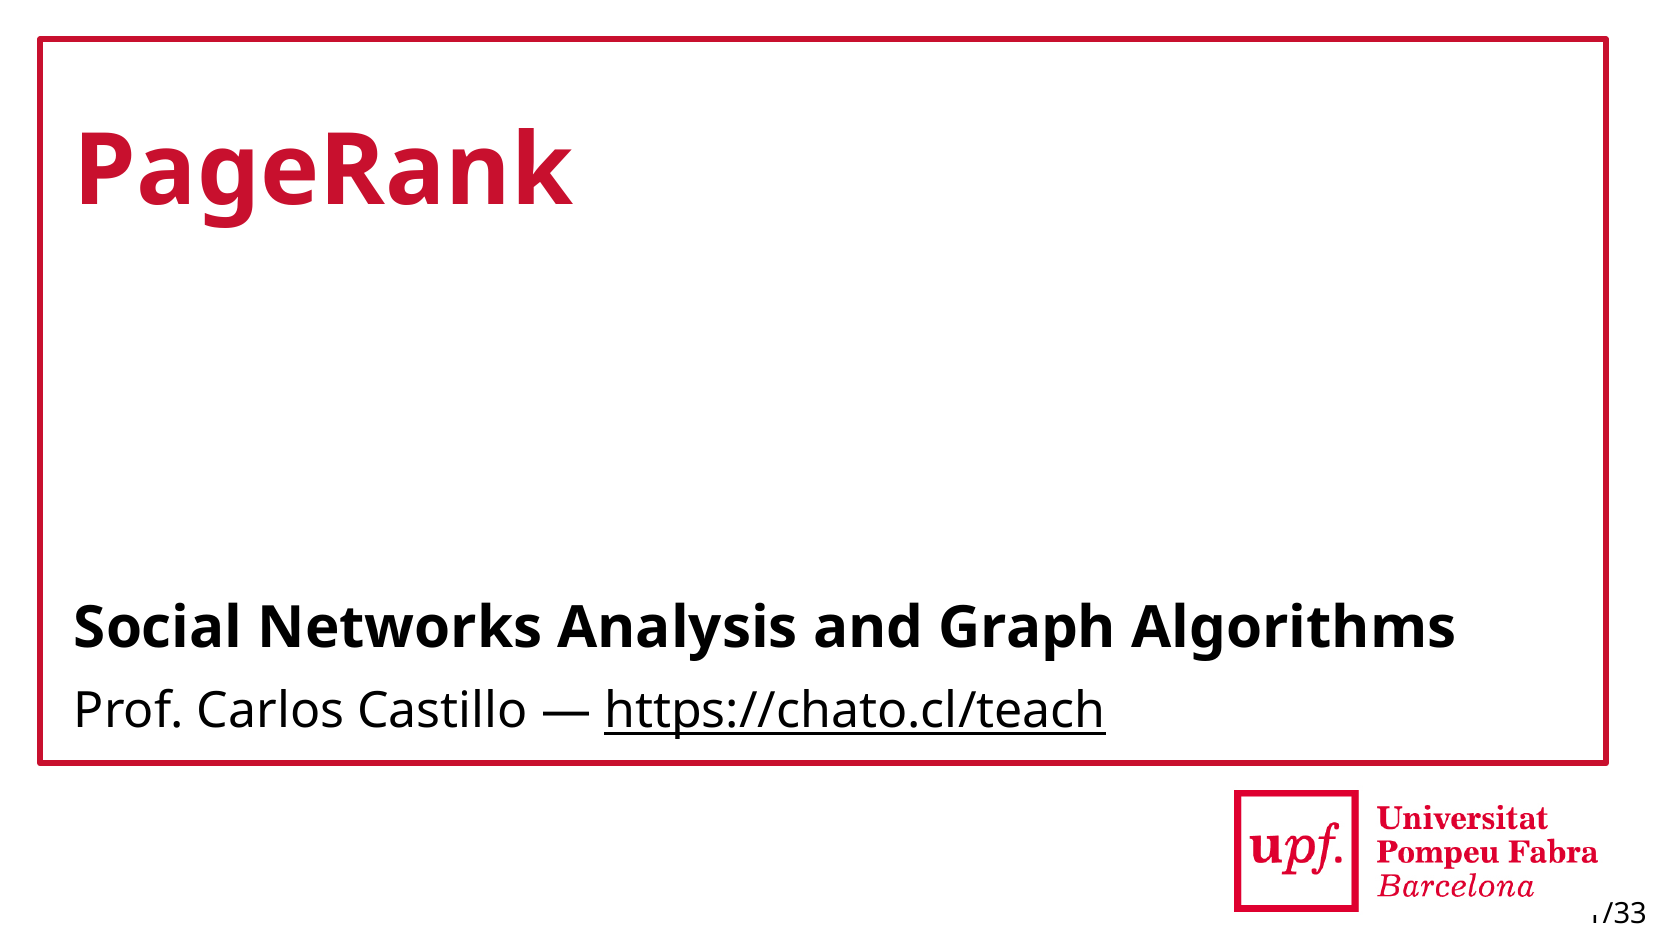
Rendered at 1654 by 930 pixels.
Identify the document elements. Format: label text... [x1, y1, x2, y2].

picture [1229, 784, 1603, 915]
chart [770, 589, 889, 649]
text_box PageRank Social Networks Analysis and Graph Algorithms Prof. Carlos Castillo — https://chato.cl/teach [73, 77, 1562, 734]
